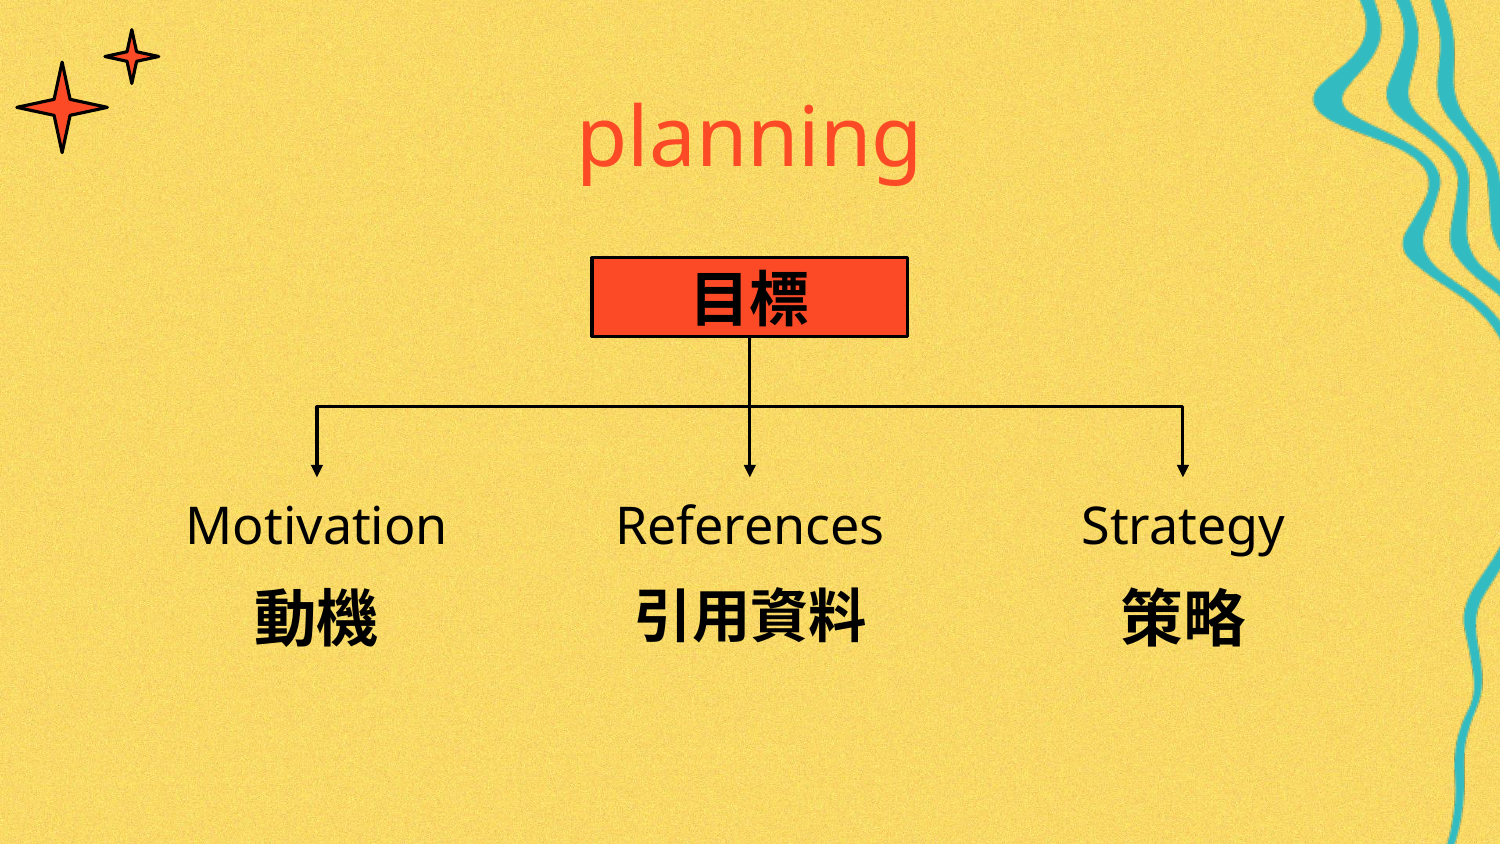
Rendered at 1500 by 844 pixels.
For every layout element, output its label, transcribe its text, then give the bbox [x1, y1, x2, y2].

text_box References [550, 477, 950, 574]
text_box Motivation [117, 477, 517, 574]
text_box Strategy [983, 477, 1383, 574]
text_box 目標 [592, 257, 908, 337]
title planning [118, 86, 1382, 180]
text_box 動機 [190, 574, 444, 673]
picture [0, 0, 1500, 844]
text_box 策略 [1056, 574, 1310, 673]
text_box 引用資料 [614, 574, 887, 681]
